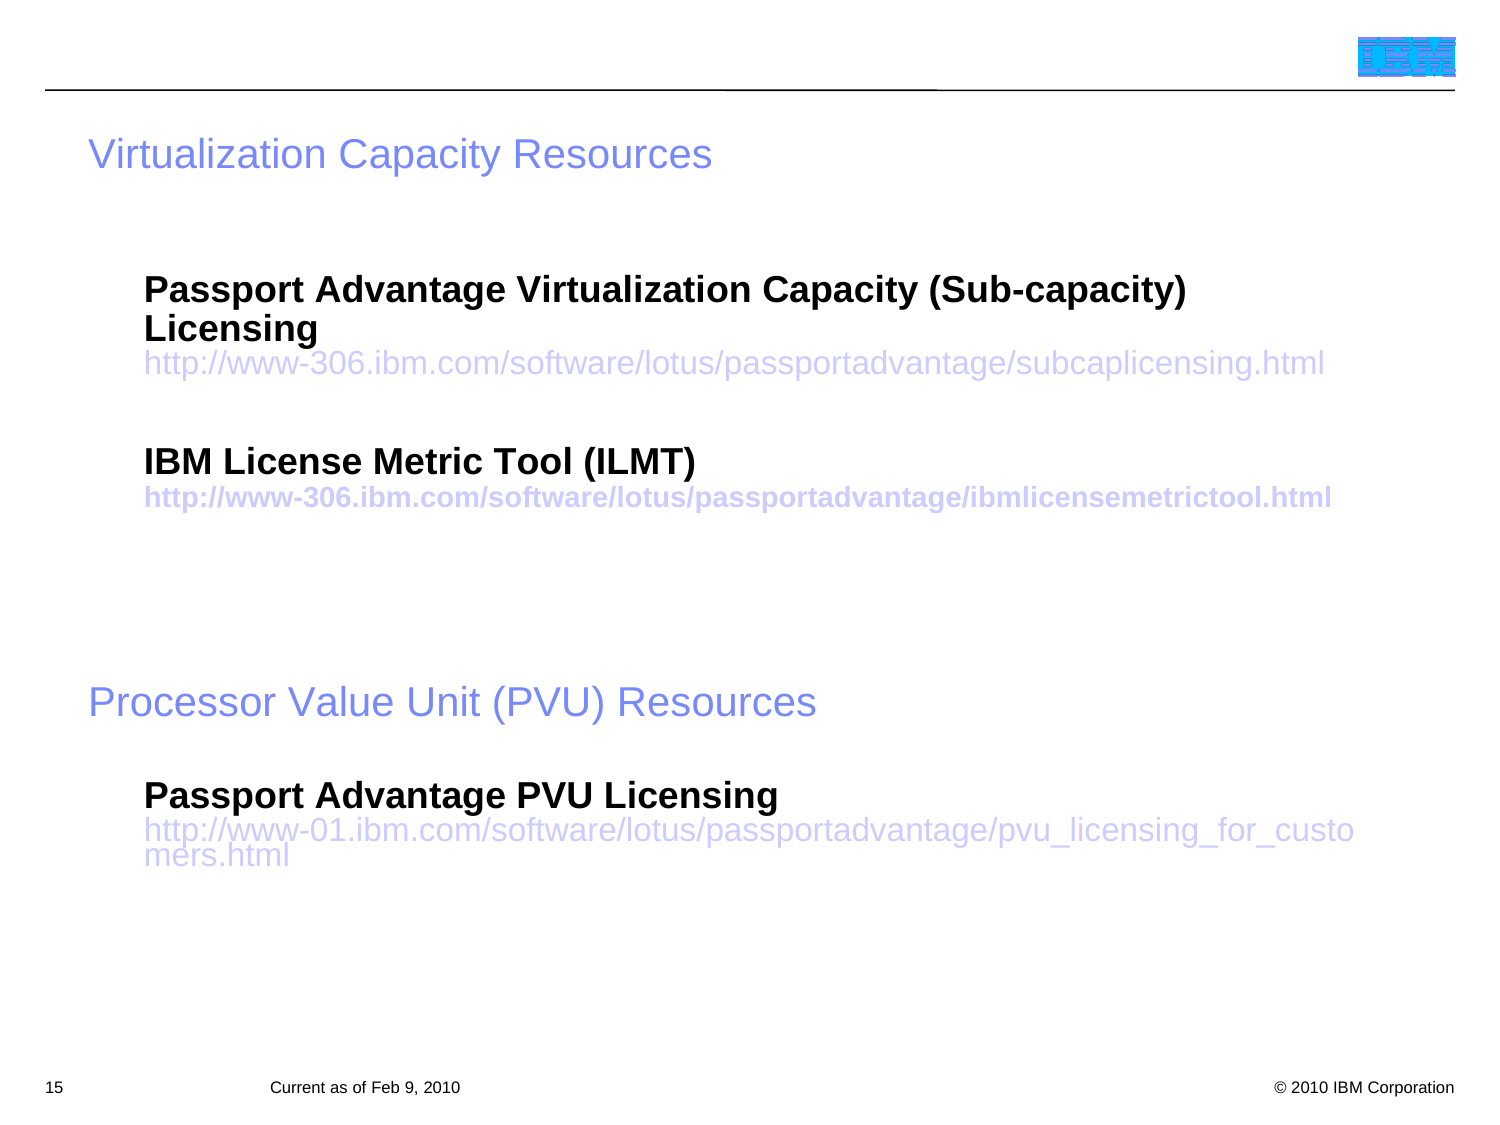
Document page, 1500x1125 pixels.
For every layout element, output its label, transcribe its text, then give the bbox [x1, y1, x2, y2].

text_box Passport Advantage PVU Licensing http://www-01.ibm.com/software/lotus/passportadvantage/pvu_licensing_for_customers.html [128, 769, 1382, 966]
title Virtualization Capacity Resources [73, 126, 1473, 189]
text_box Processor Value Unit (PVU) Resources [73, 674, 1473, 734]
text_box Passport Advantage Virtualization Capacity (Sub-capacity) Licensing http://www-306.ibm.com/software/lotus/passportadvantage/subcaplicensing.html IBM License Metric Tool (ILMT) http://www-306.ibm.com/software/lotus/passportadvantage/ibmlicensemetrictool.html [128, 263, 1382, 568]
